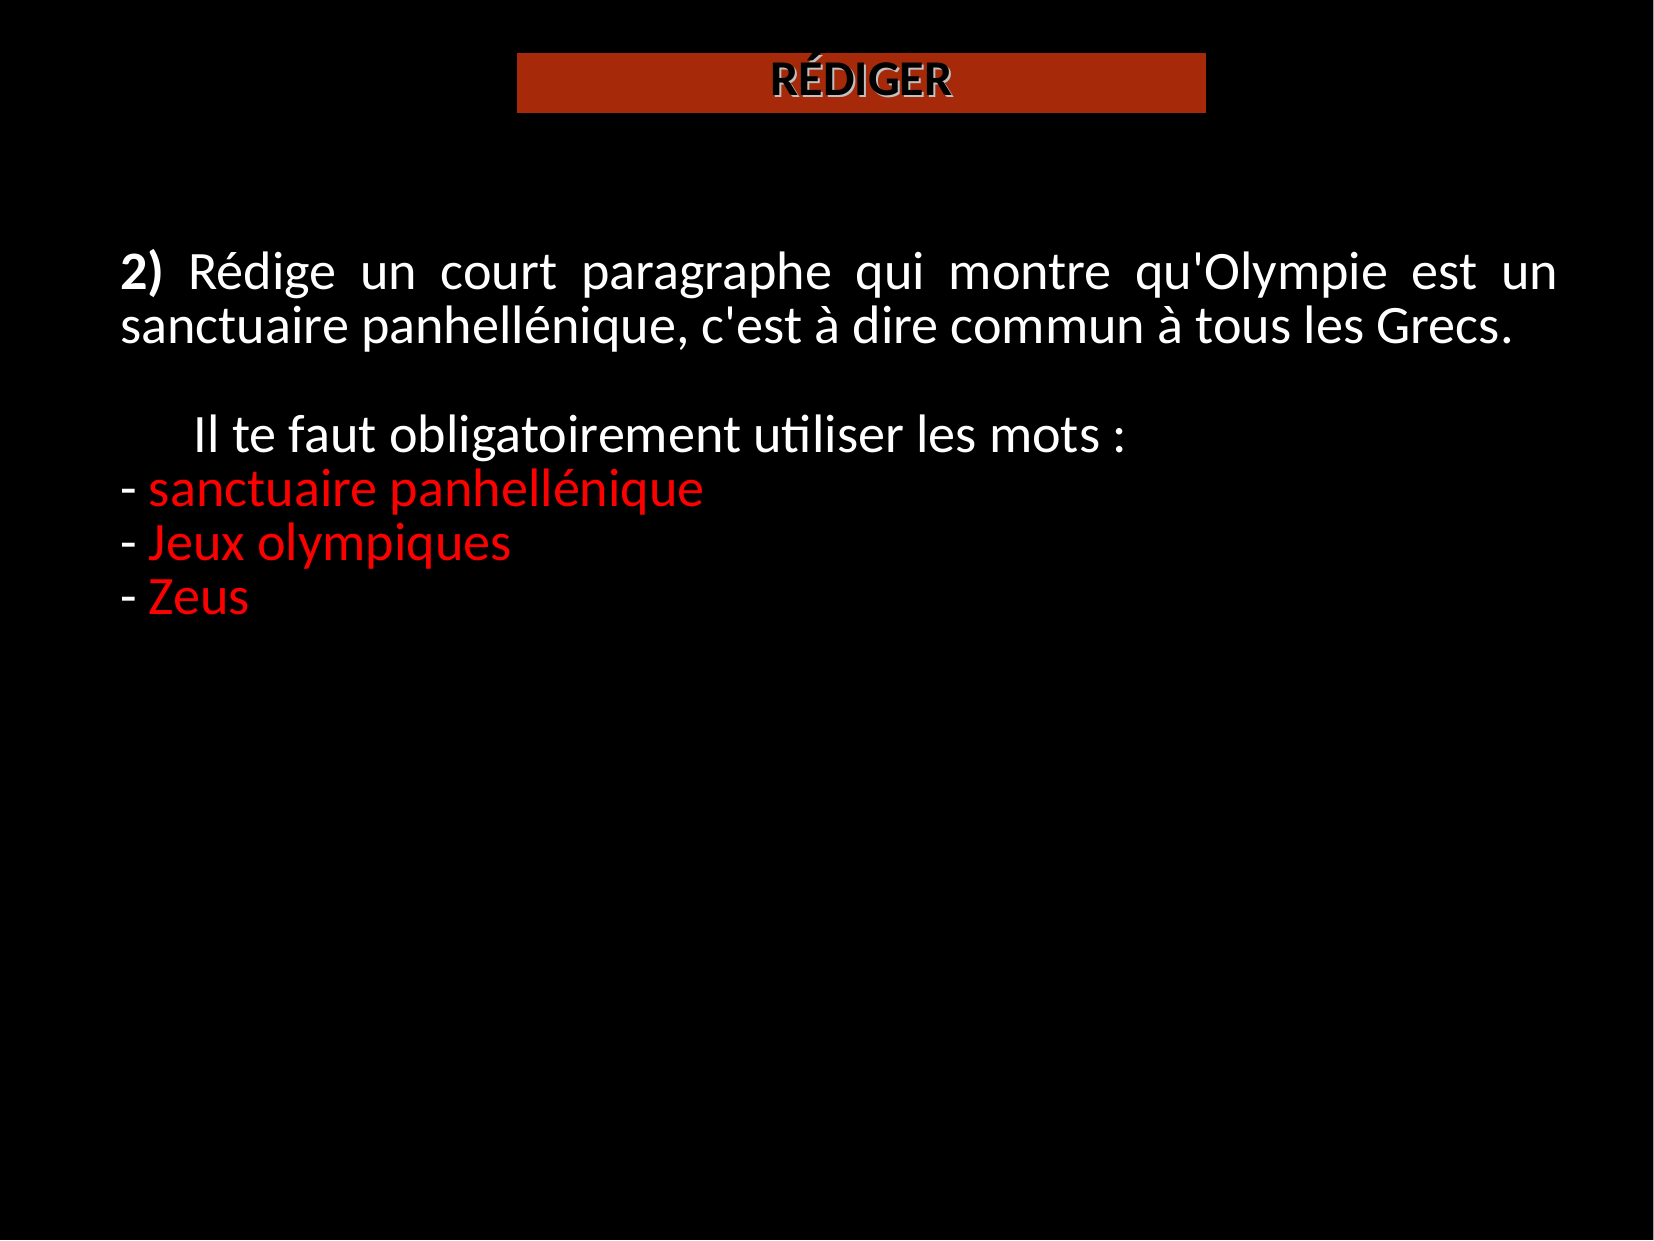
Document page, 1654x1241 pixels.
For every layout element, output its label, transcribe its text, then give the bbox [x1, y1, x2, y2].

text_box RÉDIGER [511, 47, 1213, 119]
text_box 2) Rédige un court paragraphe qui montre qu'Olympie est un sanctuaire panhellénique, c'est à dire commun à tous les Grecs. Il te faut obligatoirement utiliser les mots : - sanctuaire panhellénique - Jeux olympiques - Zeus [93, 174, 1588, 759]
